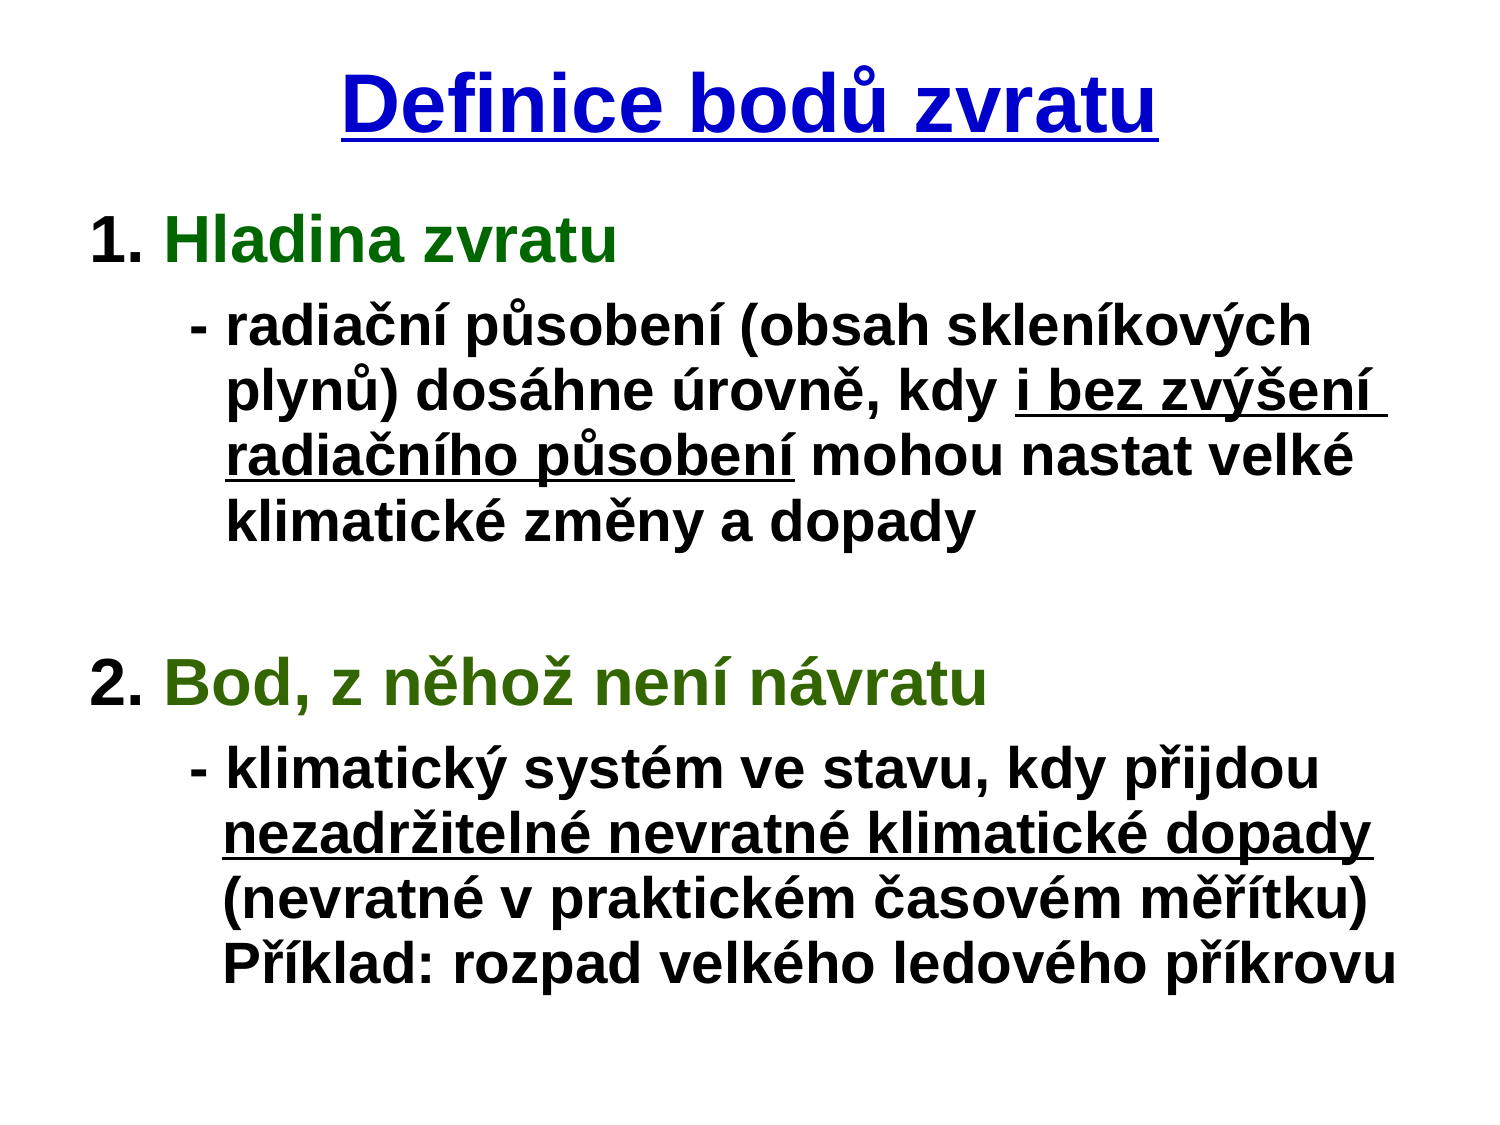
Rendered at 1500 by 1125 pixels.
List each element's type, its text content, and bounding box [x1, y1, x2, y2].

list Definice bodů zvratu 1. Hladina zvratu - radiační působení (obsah skleníkových plynů) dosáhne úrovně, kdy i bez zvýšení radiačního působení mohou nastat velké klimatické změny a dopady 2. Bod, z něhož není návratu - klimatický systém ve stavu, kdy přijdou nezadržitelné nevratné klimatické dopady (nevratné v praktickém časovém měřítku) Příklad: rozpad velkého ledového příkrovu [75, 49, 1426, 1051]
